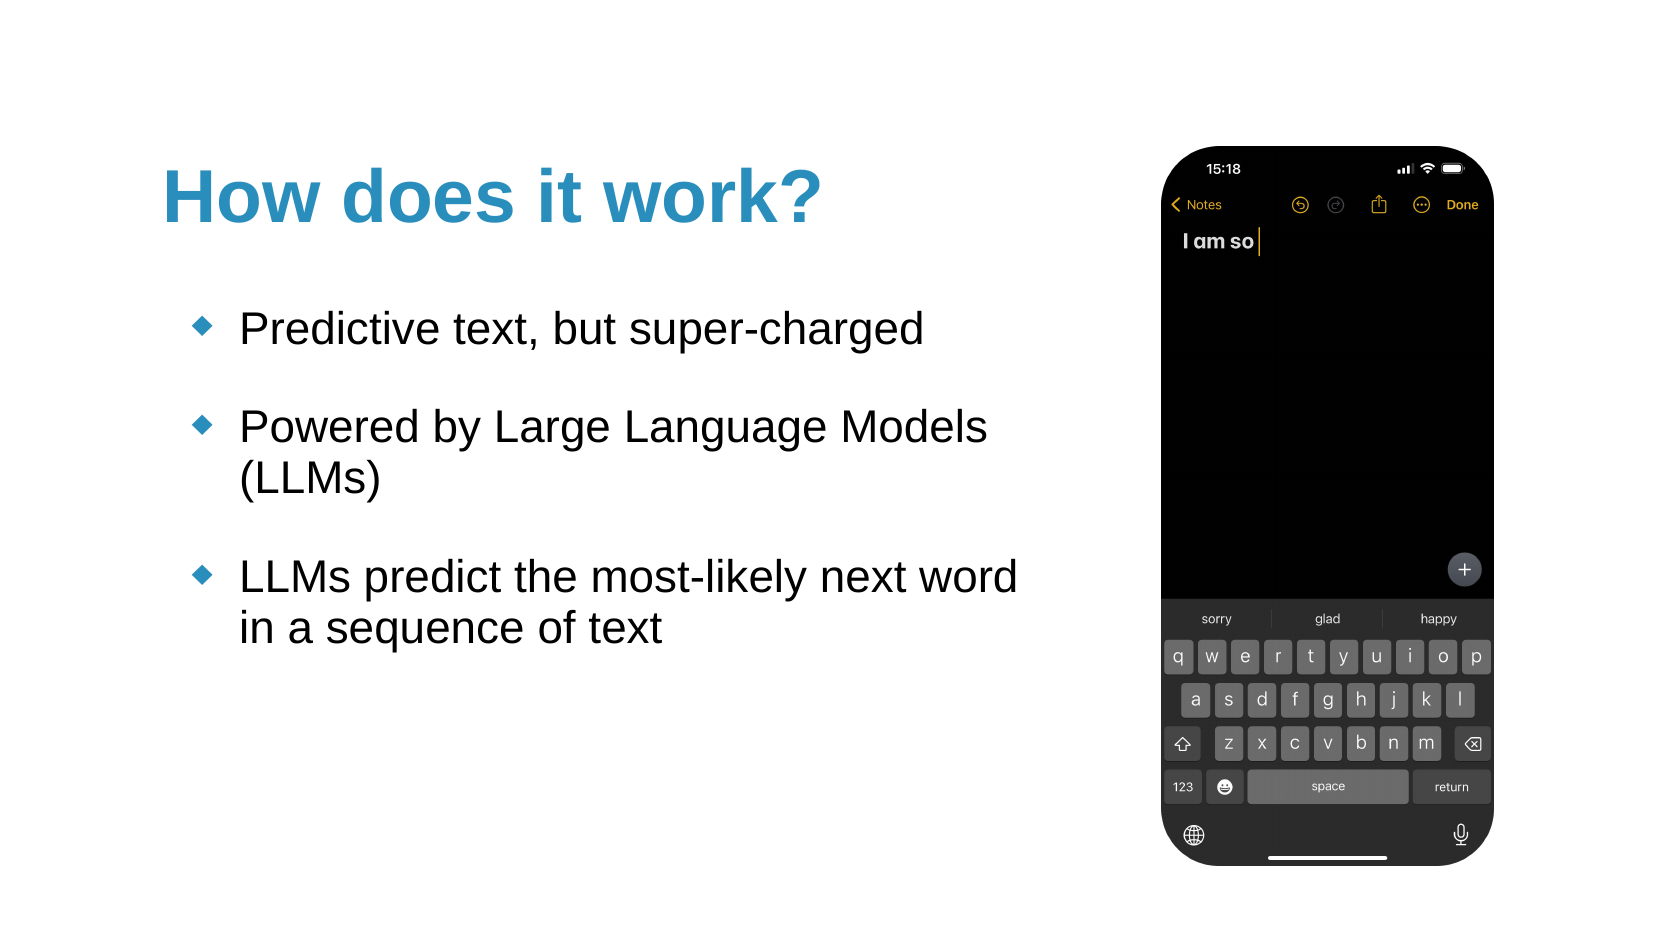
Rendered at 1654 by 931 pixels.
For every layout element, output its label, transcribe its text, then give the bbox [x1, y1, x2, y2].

picture [1161, 146, 1494, 866]
text_box Predictive text, but super-charged Powered by Large Language Models (LLMs) LLMs predict the most-likely next word in a sequence of text [177, 295, 1063, 920]
text_box How does it work? [147, 147, 959, 274]
